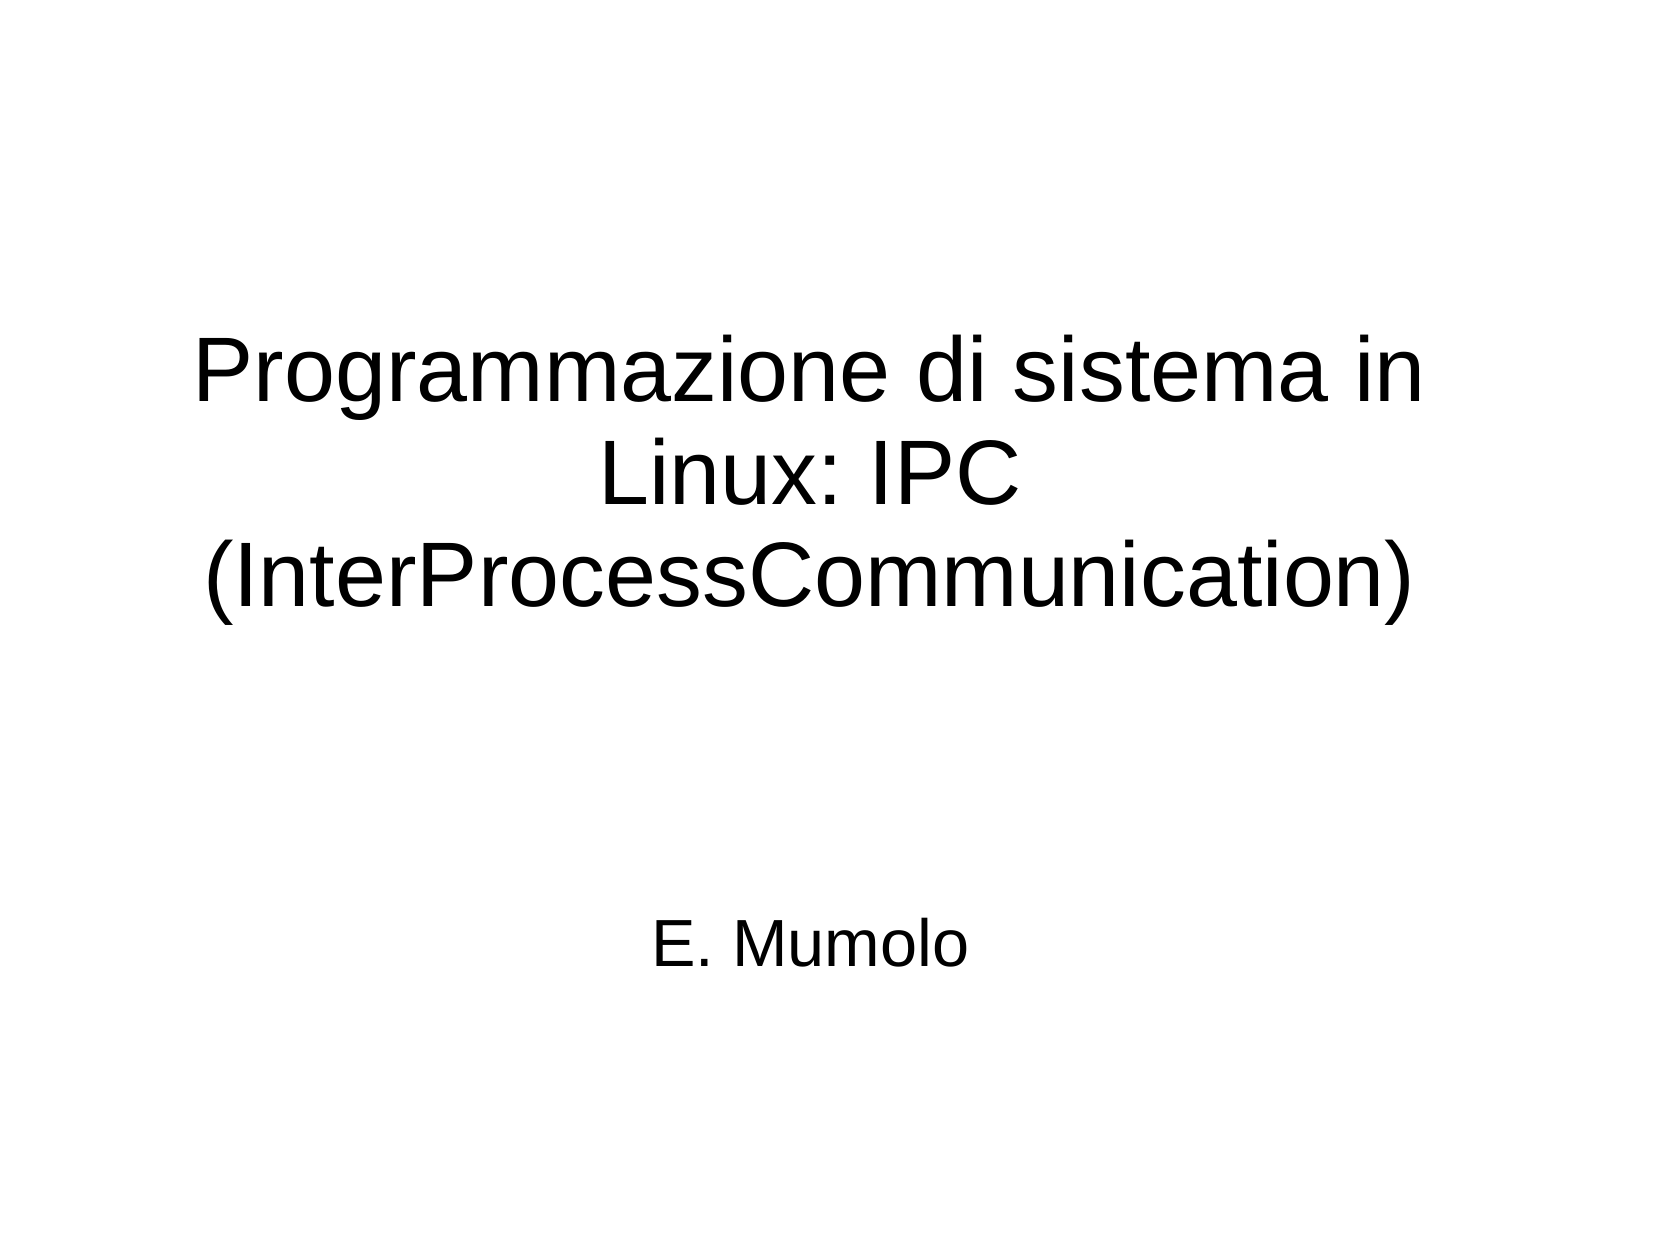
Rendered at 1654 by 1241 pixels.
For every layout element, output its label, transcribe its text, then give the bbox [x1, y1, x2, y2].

subtitle Programmazione di sistema in Linux: IPC (InterProcessCommunication) E. Mumolo [82, 290, 1538, 1010]
